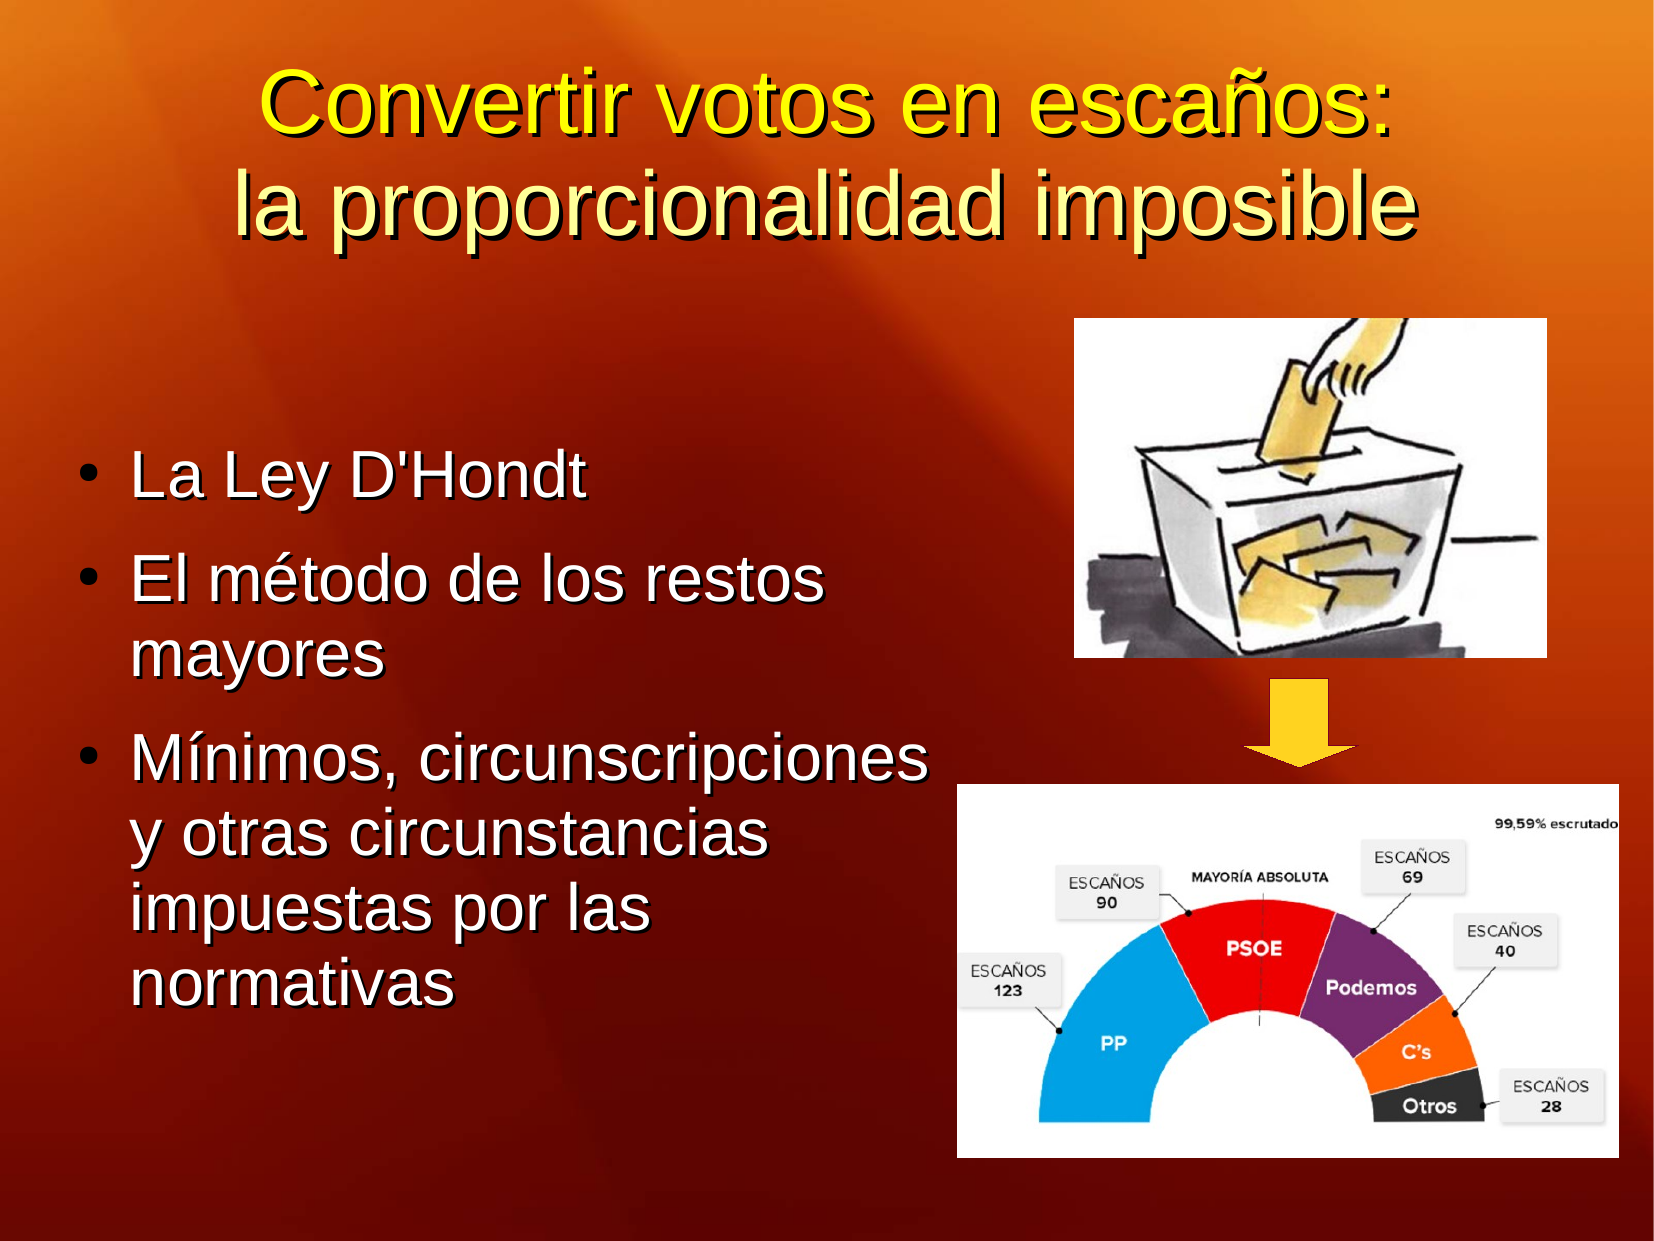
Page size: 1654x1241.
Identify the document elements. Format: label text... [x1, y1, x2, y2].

text_box [1240, 678, 1359, 768]
title Convertir votos en escaños: la proporcionalidad imposible [82, 49, 1571, 257]
picture [0, 0, 1654, 1241]
list La Ley D'Hondt El método de los restos mayores Mínimos, circunscripciones y otras circunstancias impuestas por las normativas [59, 437, 934, 1020]
